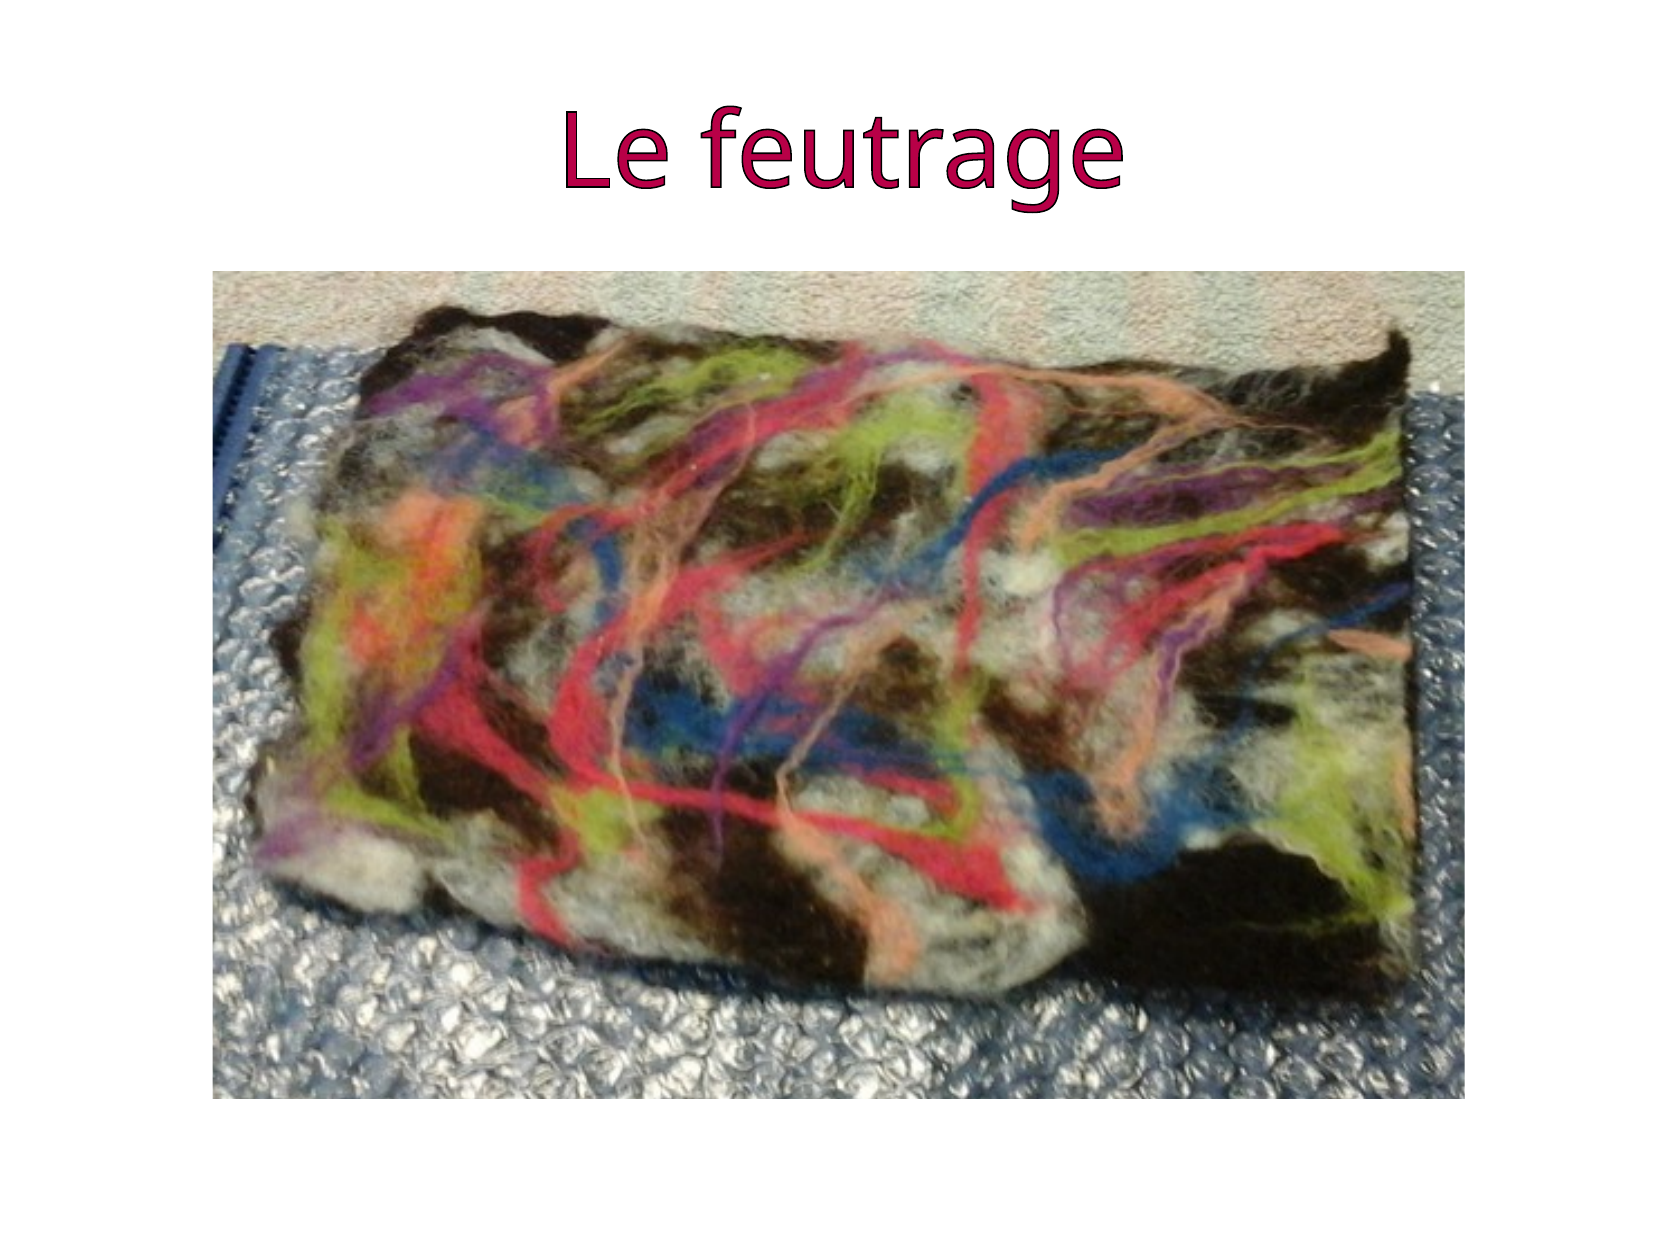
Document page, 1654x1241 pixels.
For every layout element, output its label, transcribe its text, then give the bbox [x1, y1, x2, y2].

text_box Le feutrage [804, 130, 854, 189]
text_box Le feutrage [1073, 129, 1122, 189]
text_box Le feutrage [947, 129, 994, 189]
text_box Le feutrage [1007, 129, 1059, 213]
text_box Le feutrage [863, 117, 899, 189]
text_box Le feutrage [701, 106, 742, 188]
text_box Le feutrage [742, 129, 792, 189]
text_box Le feutrage [566, 111, 610, 188]
text_box Le feutrage [909, 129, 943, 188]
picture [212, 271, 1465, 1099]
text_box Le feutrage [618, 129, 667, 189]
